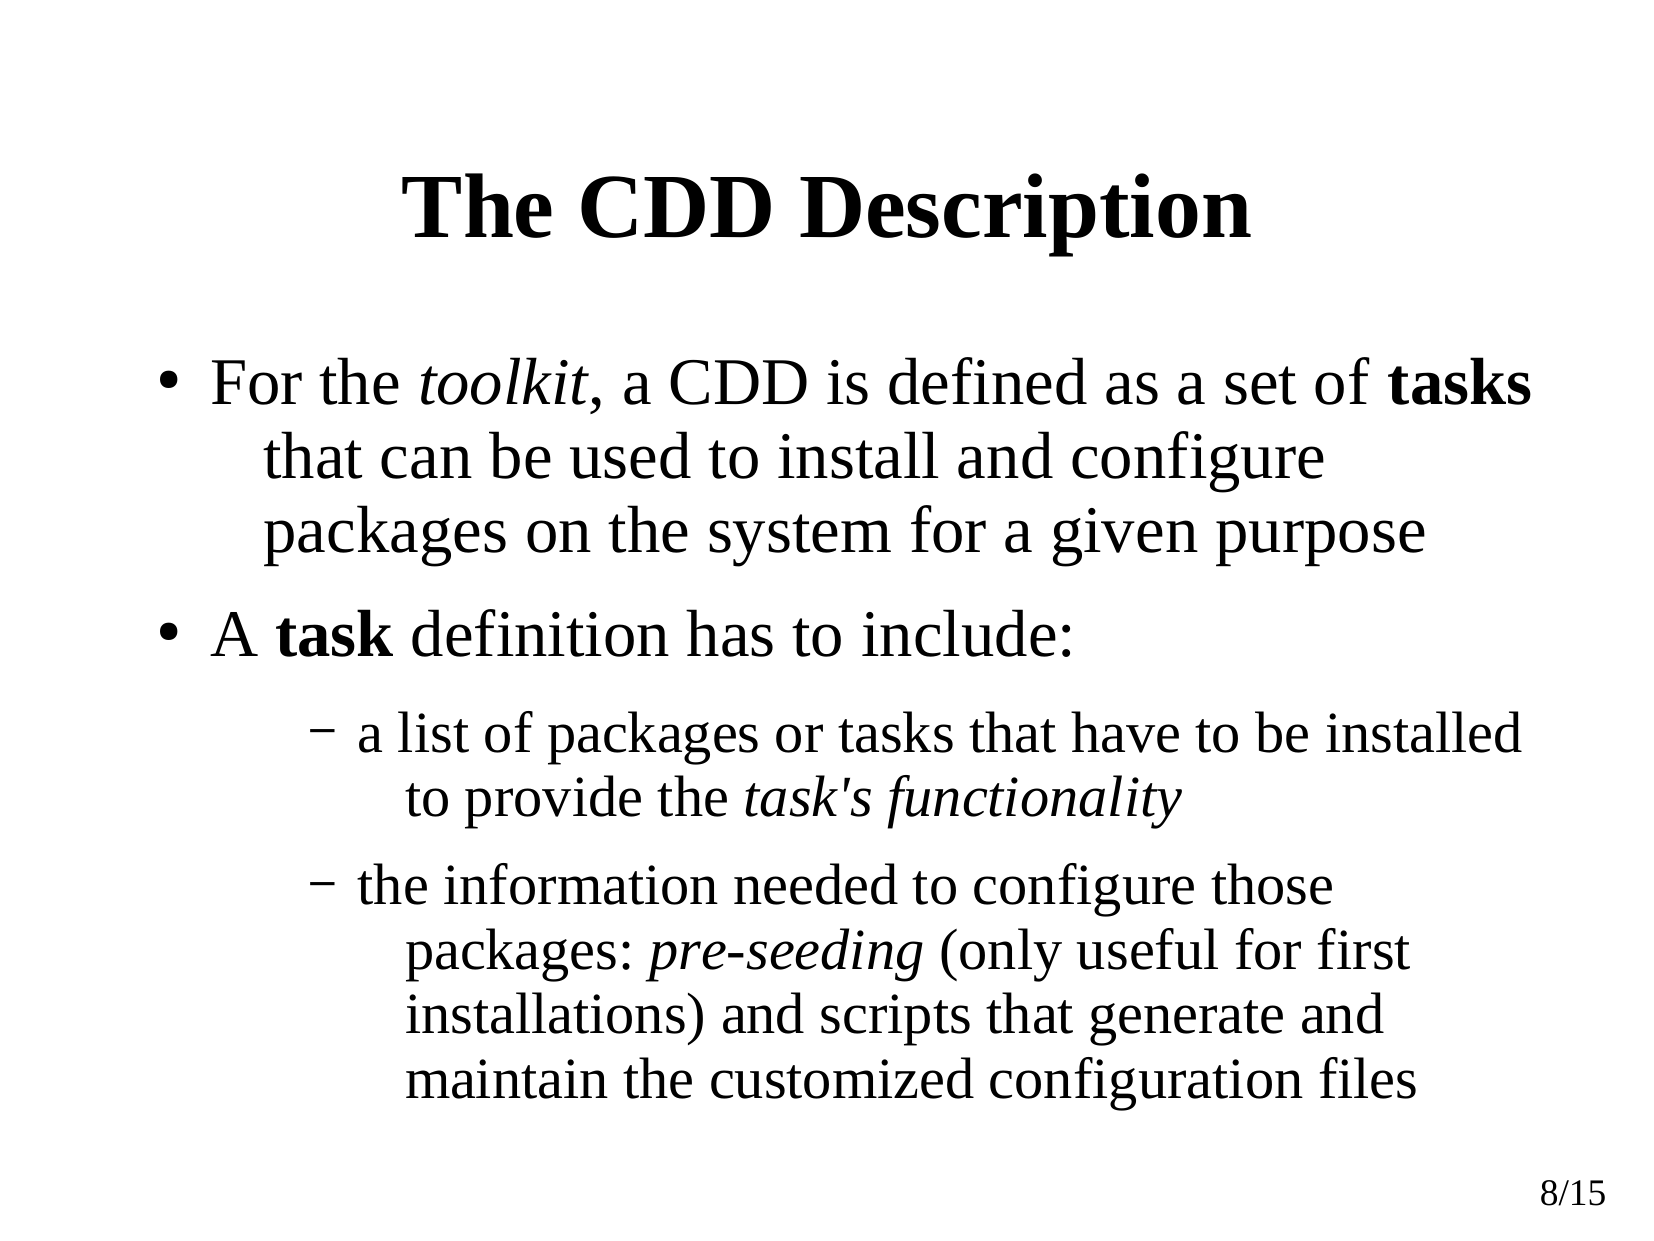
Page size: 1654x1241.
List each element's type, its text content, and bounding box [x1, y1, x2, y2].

title The CDD Description [121, 102, 1534, 311]
list For the toolkit, a CDD is defined as a set of tasks that can be used to install and configure packages on the system for a given purpose A task definition has to include: a list of packages or tasks that have to be installed to provide the task's functionality the information needed to configure those packages: pre-seeding (only useful for first installations) and scripts that generate and maintain the customized configuration files [121, 344, 1534, 1127]
